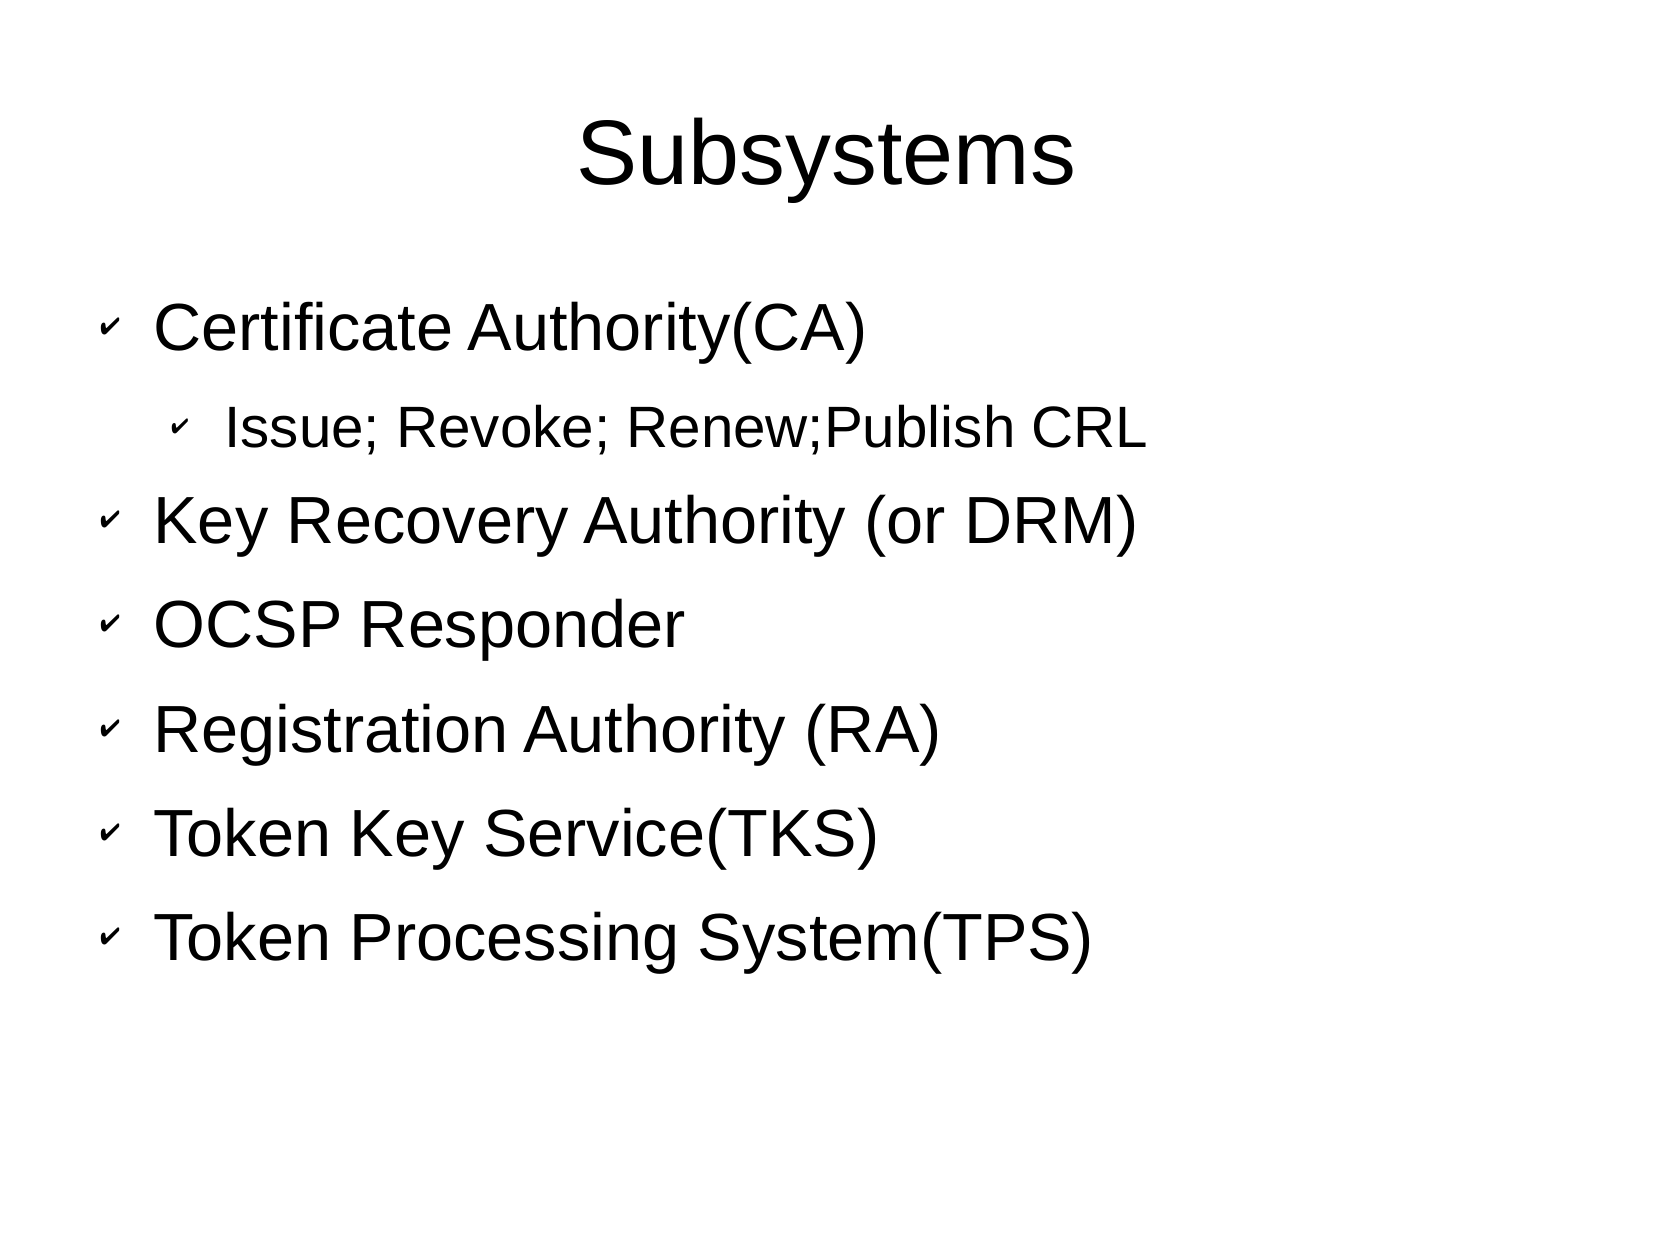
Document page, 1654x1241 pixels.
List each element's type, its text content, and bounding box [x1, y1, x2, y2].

title Subsystems [82, 49, 1571, 257]
list Certificate Authority(CA) Issue; Revoke; Renew;Publish CRL Key Recovery Authority (or DRM) OCSP Responder Registration Authority (RA) Token Key Service(TKS) Token Processing System(TPS) [82, 290, 1571, 1109]
